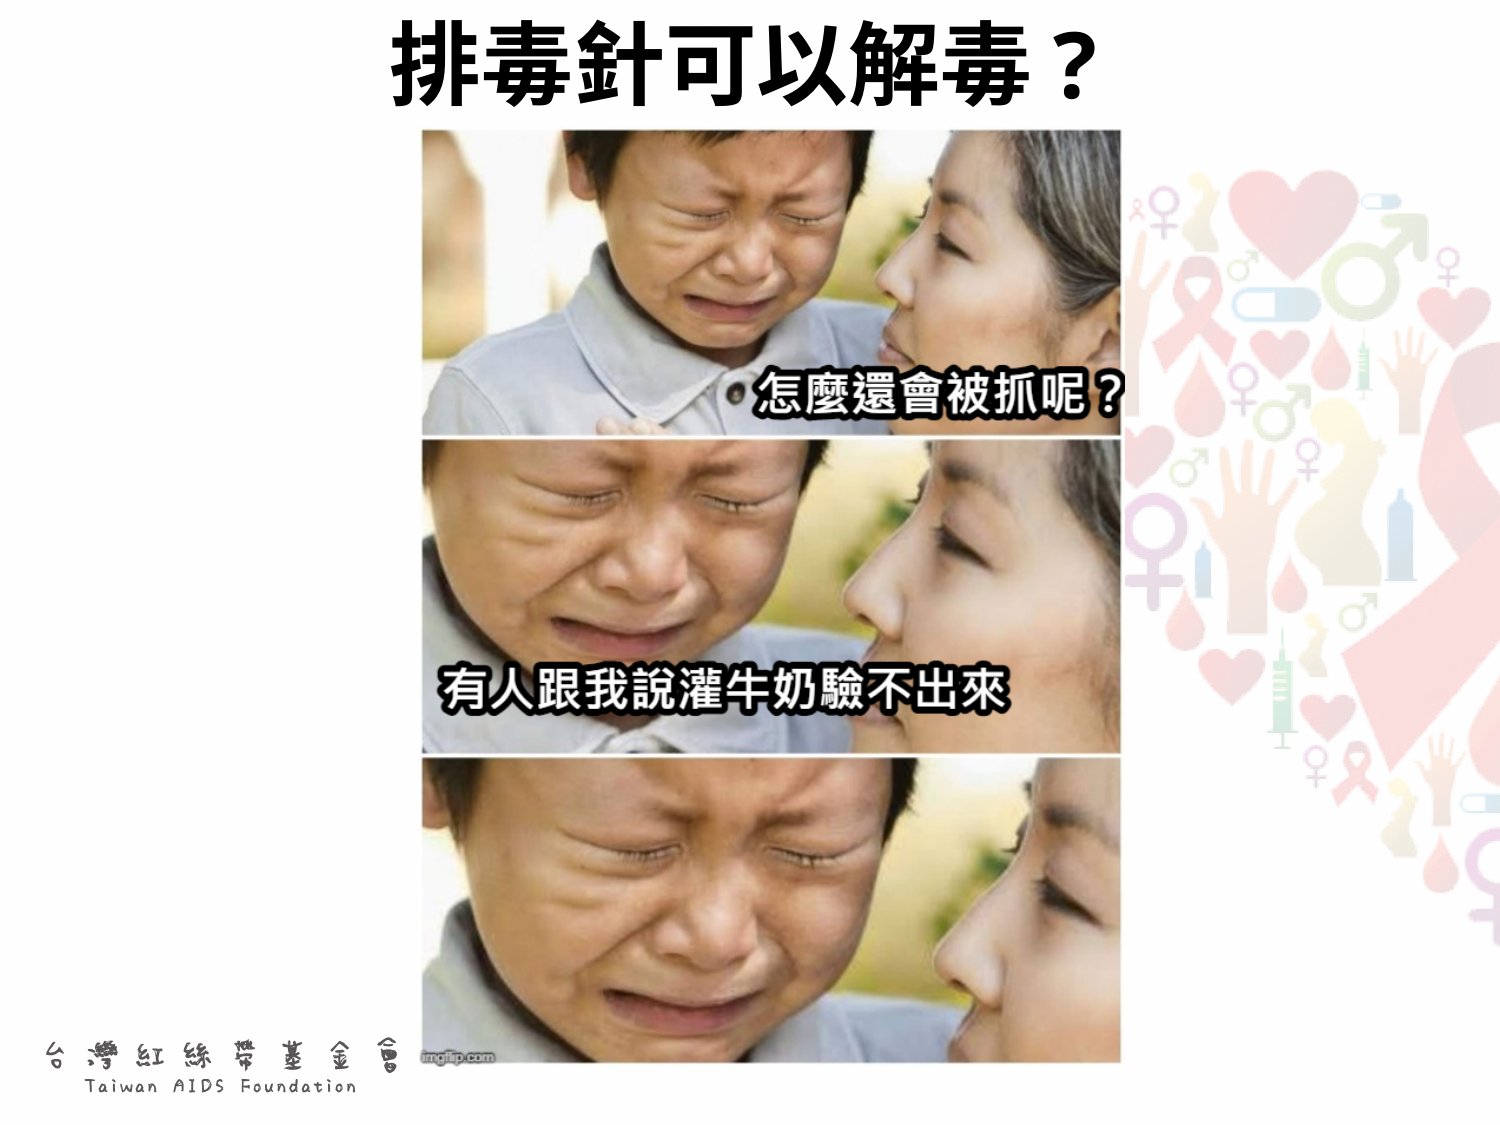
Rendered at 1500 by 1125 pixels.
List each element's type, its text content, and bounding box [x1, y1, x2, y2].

text_box 排毒針可以解毒? [374, 0, 1125, 125]
picture [0, 0, 1500, 1125]
